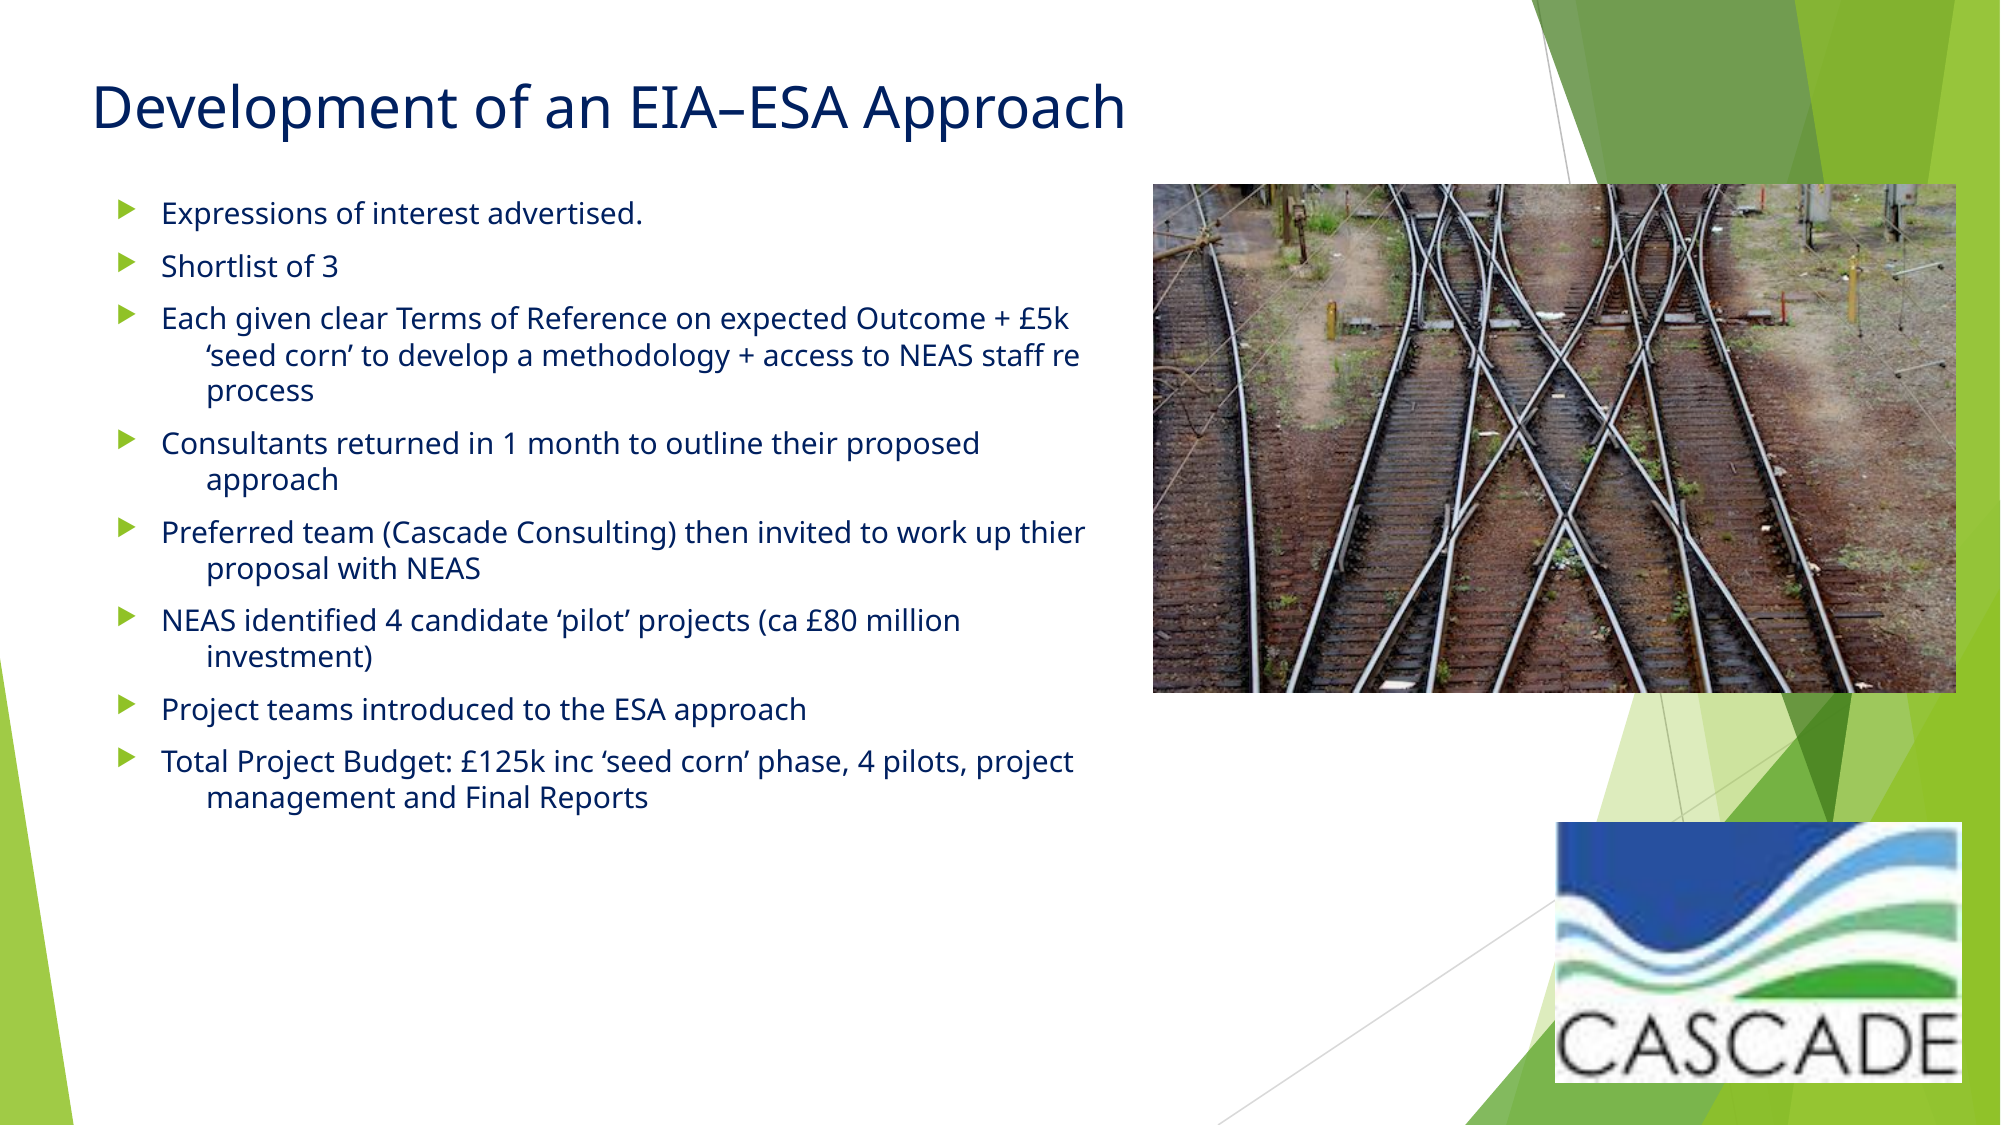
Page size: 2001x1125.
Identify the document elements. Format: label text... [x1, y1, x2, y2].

list Expressions of interest advertised. Shortlist of 3 Each given clear Terms of Reference on expected Outcome + £5k ‘seed corn’ to develop a methodology + access to NEAS staff re process Consultants returned in 1 month to outline their proposed approach Preferred team (Cascade Consulting) then invited to work up thier proposal with NEAS NEAS identified 4 candidate ‘pilot’ projects (ca £80 million investment) Project teams introduced to the ESA approach Total Project Budget: £125k inc ‘seed corn’ phase, 4 pilots, project management and Final Reports [101, 187, 1122, 824]
picture [1555, 822, 1962, 1083]
title Development of an EIA–ESA Approach [76, 62, 1488, 159]
picture [1153, 184, 1956, 693]
